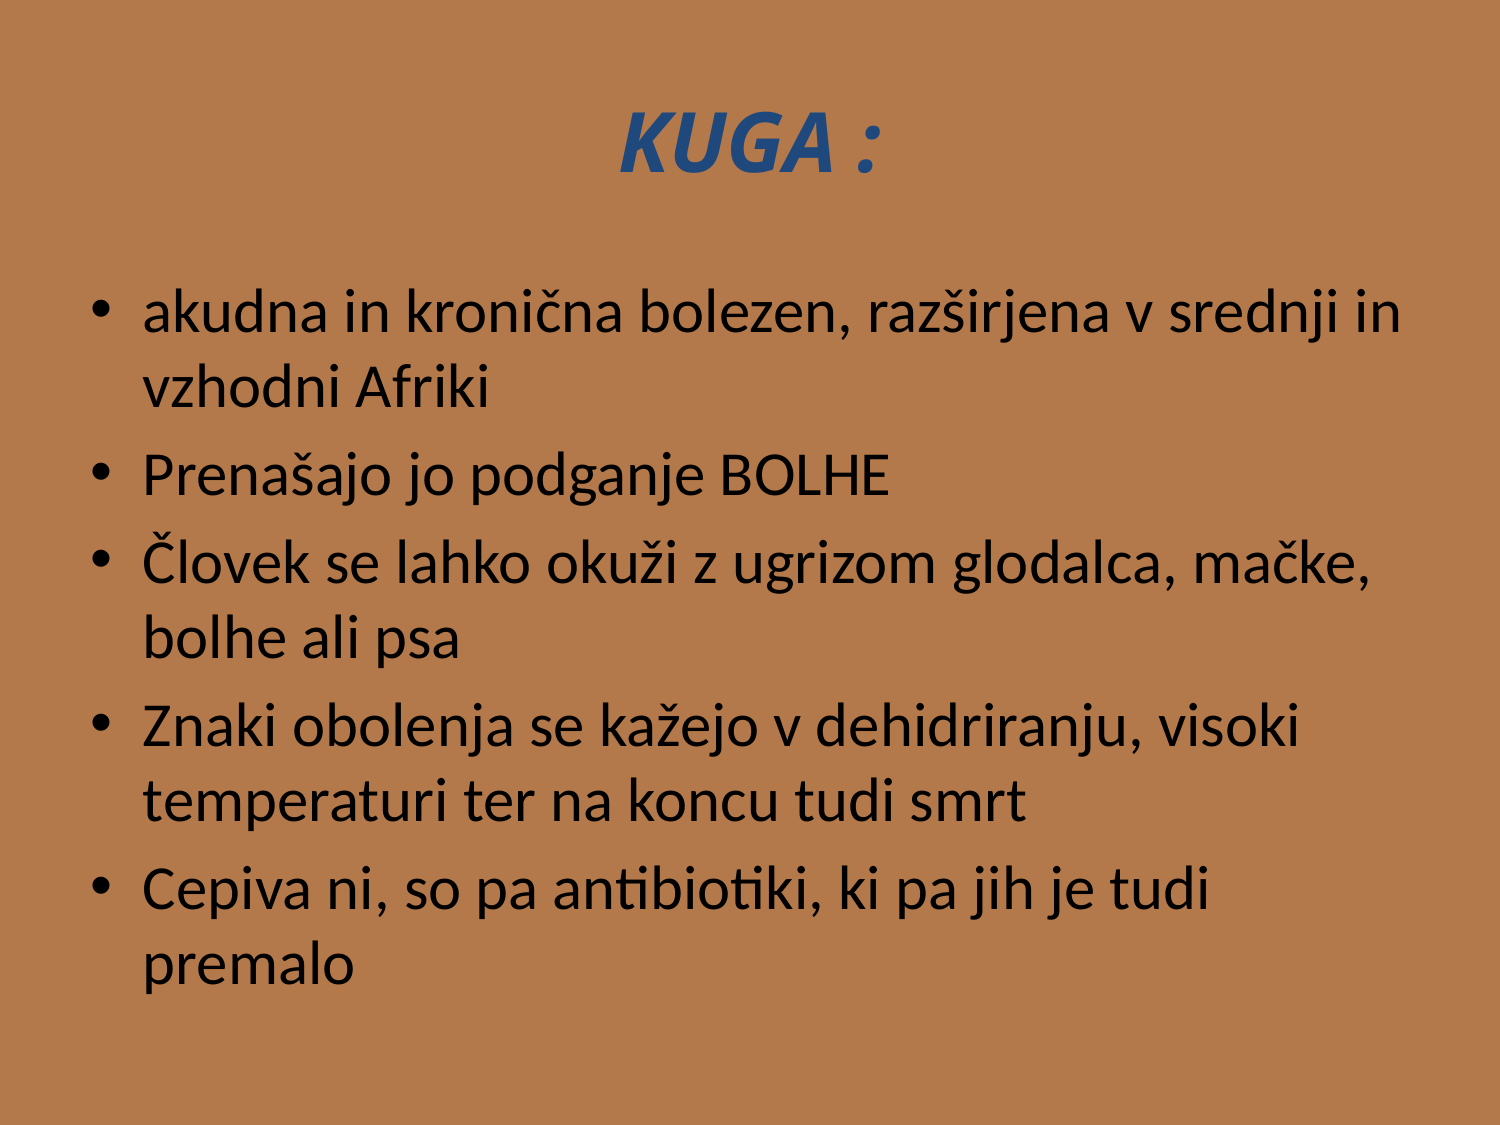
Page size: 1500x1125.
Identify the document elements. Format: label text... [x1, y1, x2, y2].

title KUGA : [75, 45, 1425, 233]
list akudna in kronična bolezen, razširjena v srednji in vzhodni Afriki Prenašajo jo podganje BOLHE Človek se lahko okuži z ugrizom glodalca, mačke, bolhe ali psa Znaki obolenja se kažejo v dehidriranju, visoki temperaturi ter na koncu tudi smrt Cepiva ni, so pa antibiotiki, ki pa jih je tudi premalo [75, 262, 1425, 1005]
